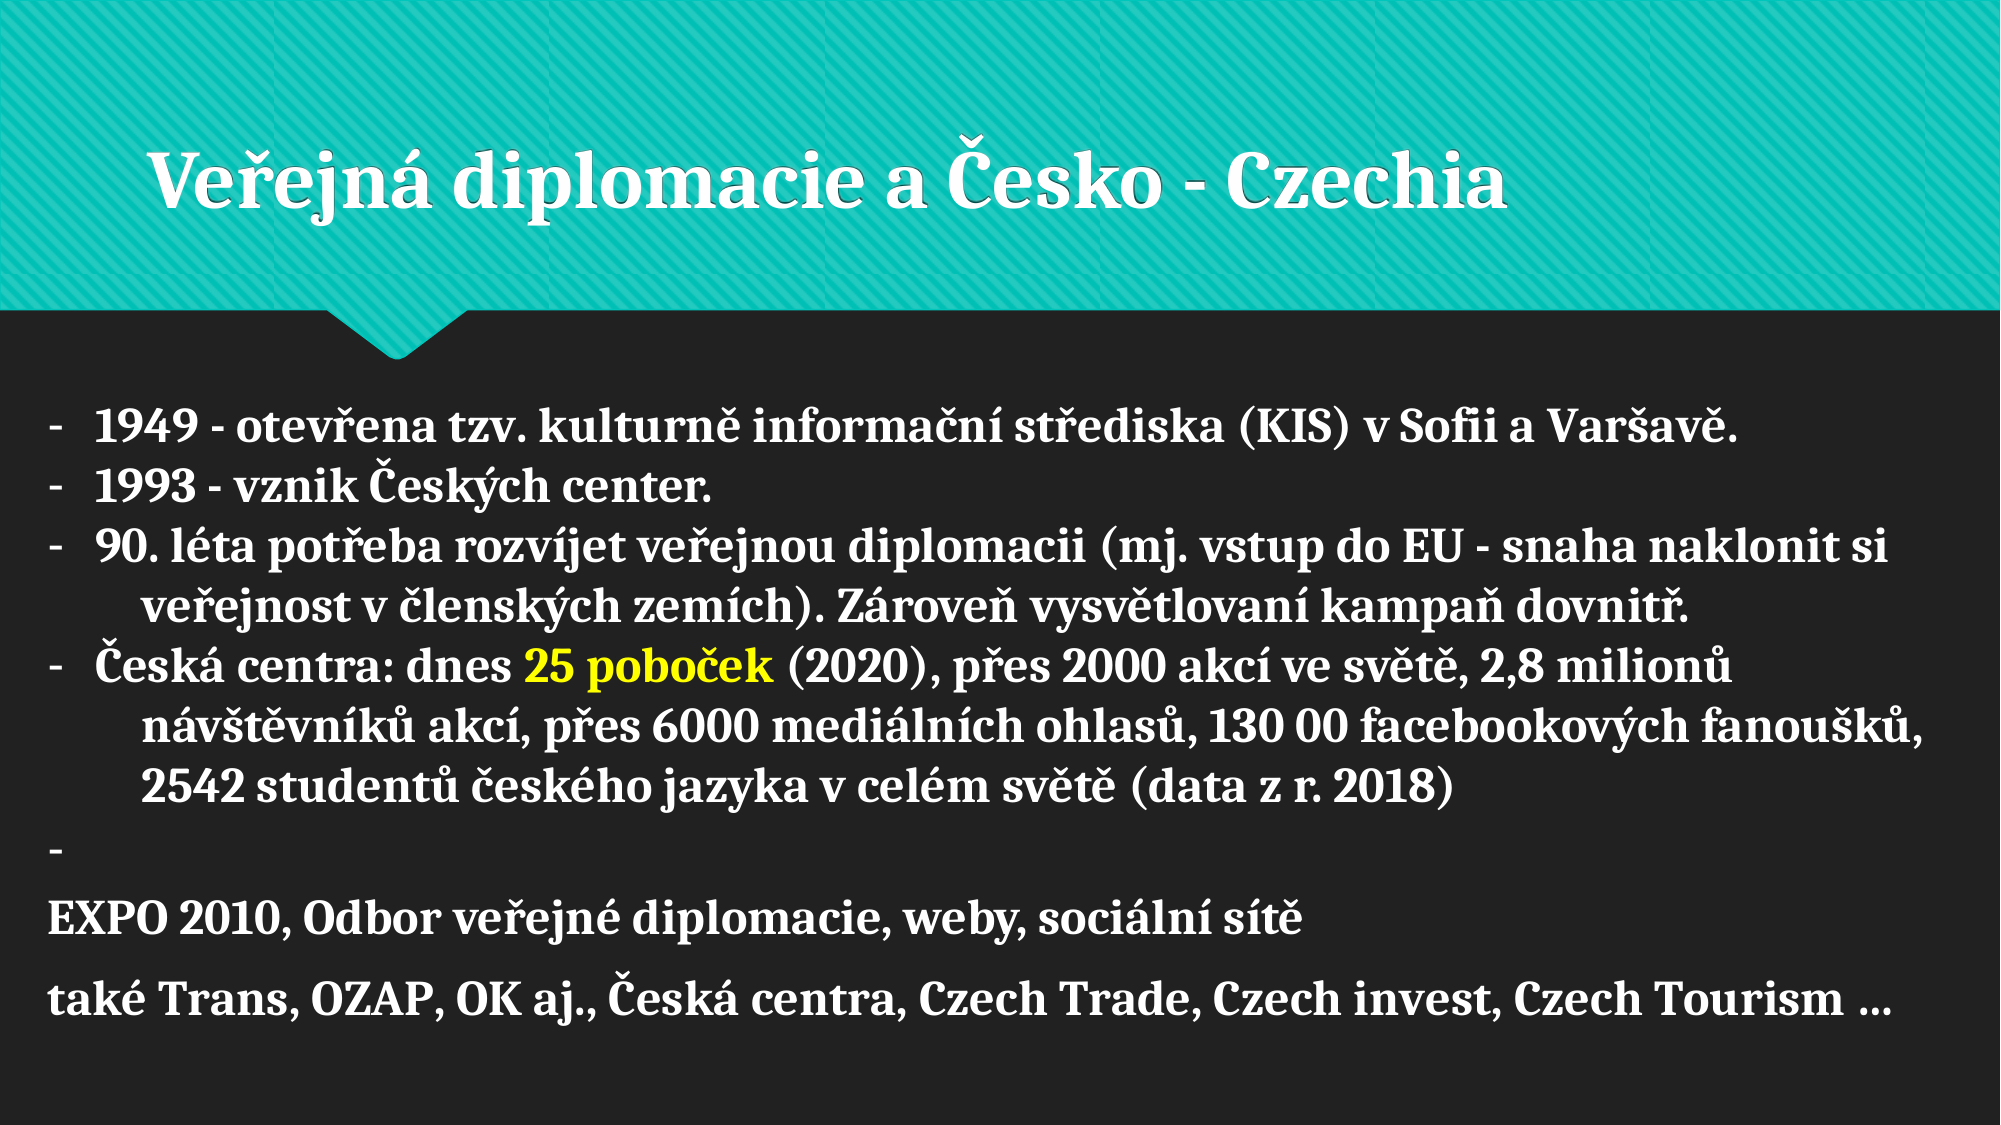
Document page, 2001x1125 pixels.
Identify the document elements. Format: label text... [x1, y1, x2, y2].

title Veřejná diplomacie a Česko - Czechia [132, 73, 1868, 233]
text_box 1949 - otevřena tzv. kulturně informační střediska (KIS) v Sofii a Varšavě. 1993 - vznik Českých center. 90. léta potřeba rozvíjet veřejnou diplomacii (mj. vstup do EU - snaha naklonit si veřejnost v členských zemích). Zároveň vysvětlovaní kampaň dovnitř. Česká centra: dnes 25 poboček (2020), přes 2000 akcí ve světě, 2,8 milionů návštěvníků akcí, přes 6000 mediálních ohlasů, 130 00 facebookových fanoušků, 2542 studentů českého jazyka v celém světě (data z r. 2018) EXPO 2010, Odbor veřejné diplomacie, weby, sociální sítě také Trans, OZAP, OK aj., Česká centra, Czech Trade, Czech invest, Czech Tourism … [33, 325, 1967, 1033]
